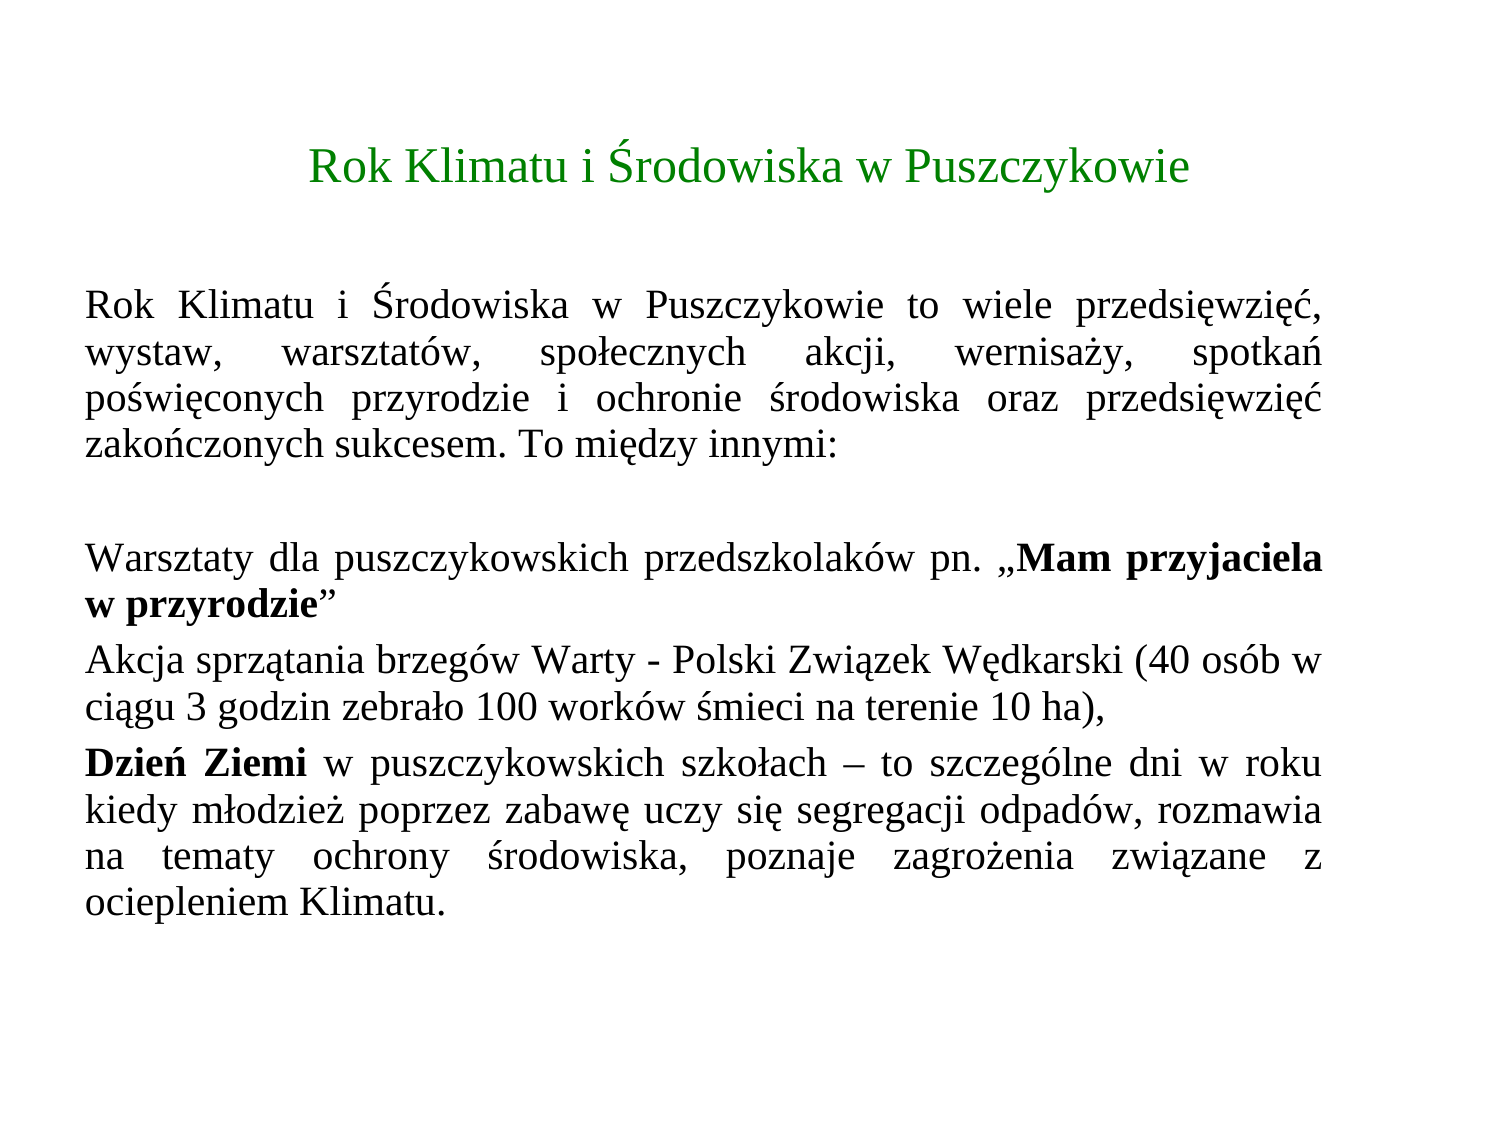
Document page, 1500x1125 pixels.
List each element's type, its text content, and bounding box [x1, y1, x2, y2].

list Rok Klimatu i Środowiska w Puszczykowie to wiele przedsięwzięć, wystaw, warsztatów, społecznych akcji, wernisaży, spotkań poświęconych przyrodzie i ochronie środowiska oraz przedsięwzięć zakończonych sukcesem. To między innymi: Warsztaty dla puszczykowskich przedszkolaków pn. „Mam przyjaciela w przyrodzie” Akcja sprzątania brzegów Warty - Polski Związek Wędkarski (40 osób w ciągu 3 godzin zebrało 100 worków śmieci na terenie 10 ha), Dzień Ziemi w puszczykowskich szkołach – to szczególne dni w roku kiedy młodzież poprzez zabawę uczy się segregacji odpadów, rozmawia na tematy ochrony środowiska, poznaje zagrożenia związane z ociepleniem Klimatu. [70, 126, 1339, 1125]
title Rok Klimatu i Środowiska w Puszczykowie [112, 0, 1388, 326]
